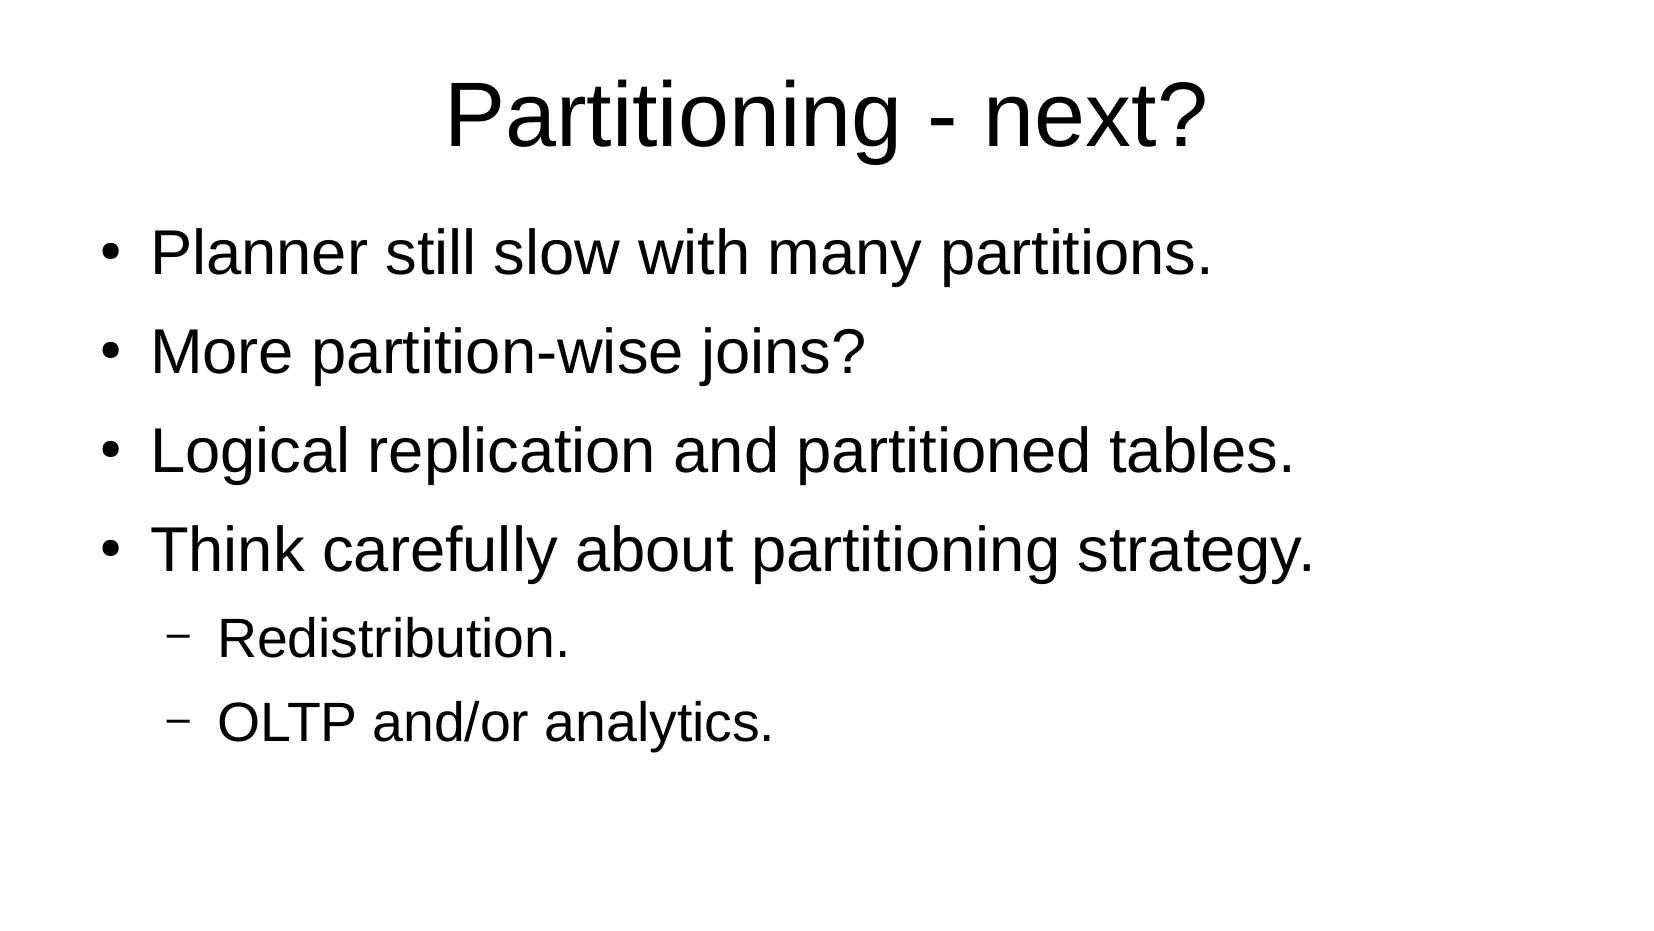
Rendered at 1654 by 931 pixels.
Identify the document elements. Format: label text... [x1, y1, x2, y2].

title Partitioning - next? [82, 37, 1571, 193]
list Planner still slow with many partitions. More partition-wise joins? Logical replication and partitioned tables. Think carefully about partitioning strategy. Redistribution. OLTP and/or analytics. [82, 217, 1571, 758]
